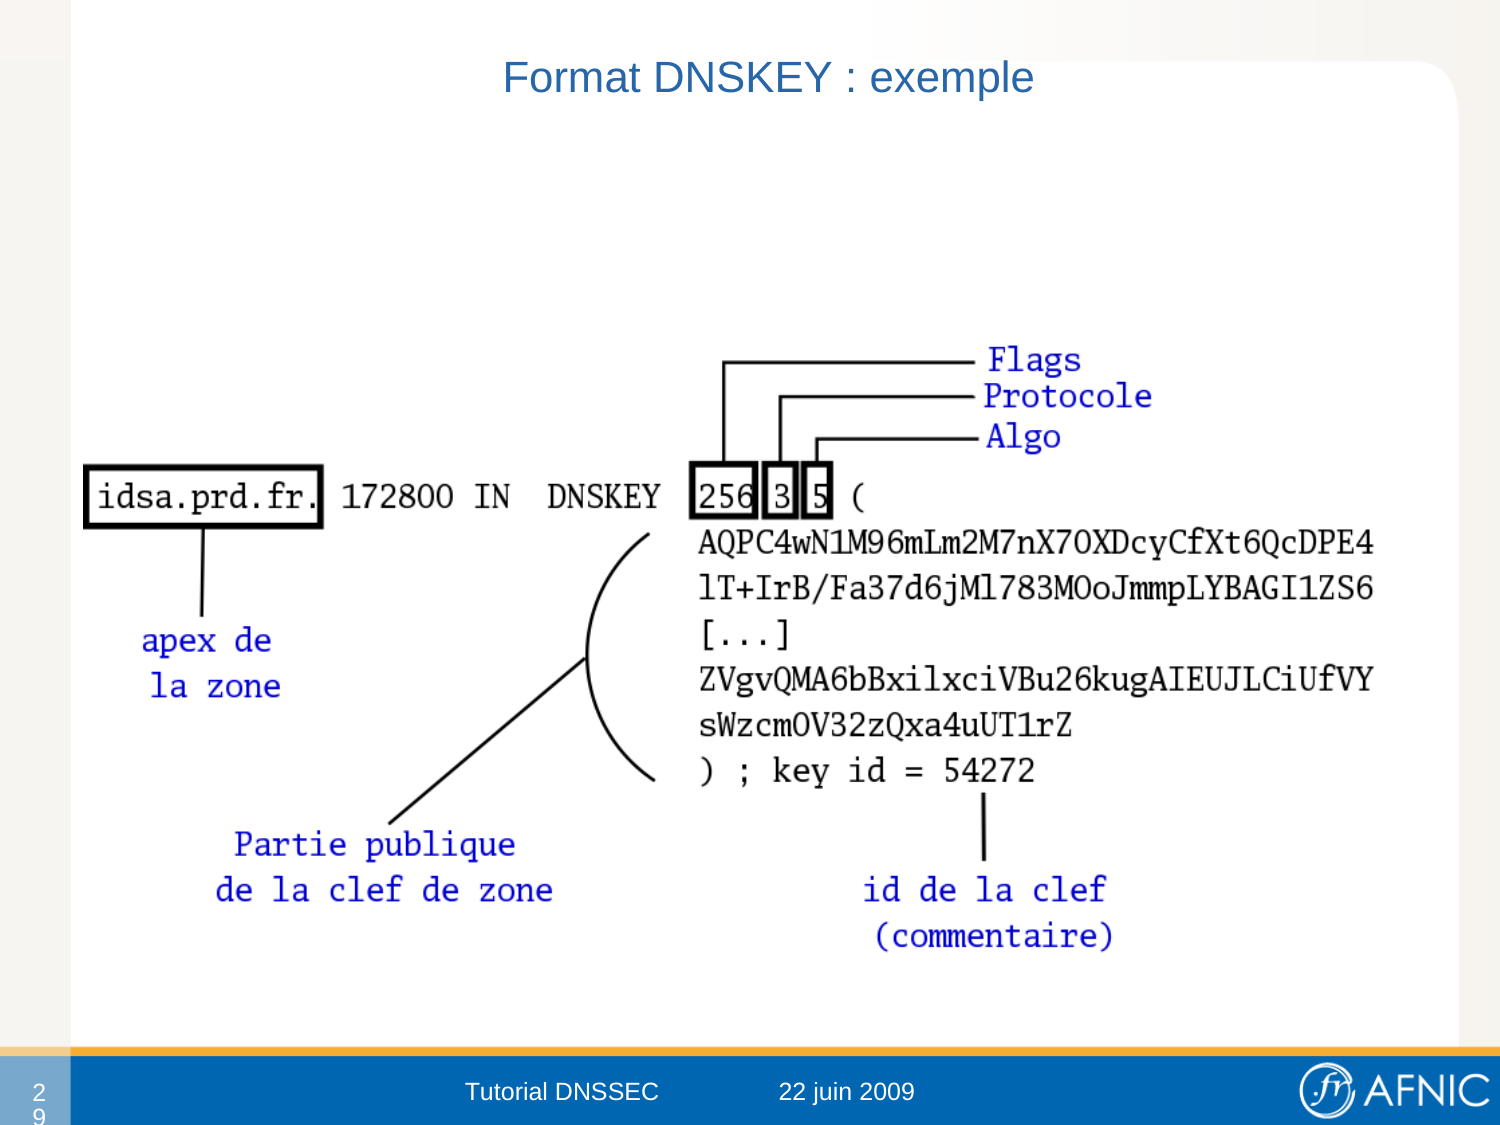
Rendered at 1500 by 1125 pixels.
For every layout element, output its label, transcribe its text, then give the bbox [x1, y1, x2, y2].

picture [35, 1110, 42, 1118]
picture [0, 0, 1500, 1125]
title Format DNSKEY : exemple [112, 12, 1426, 138]
